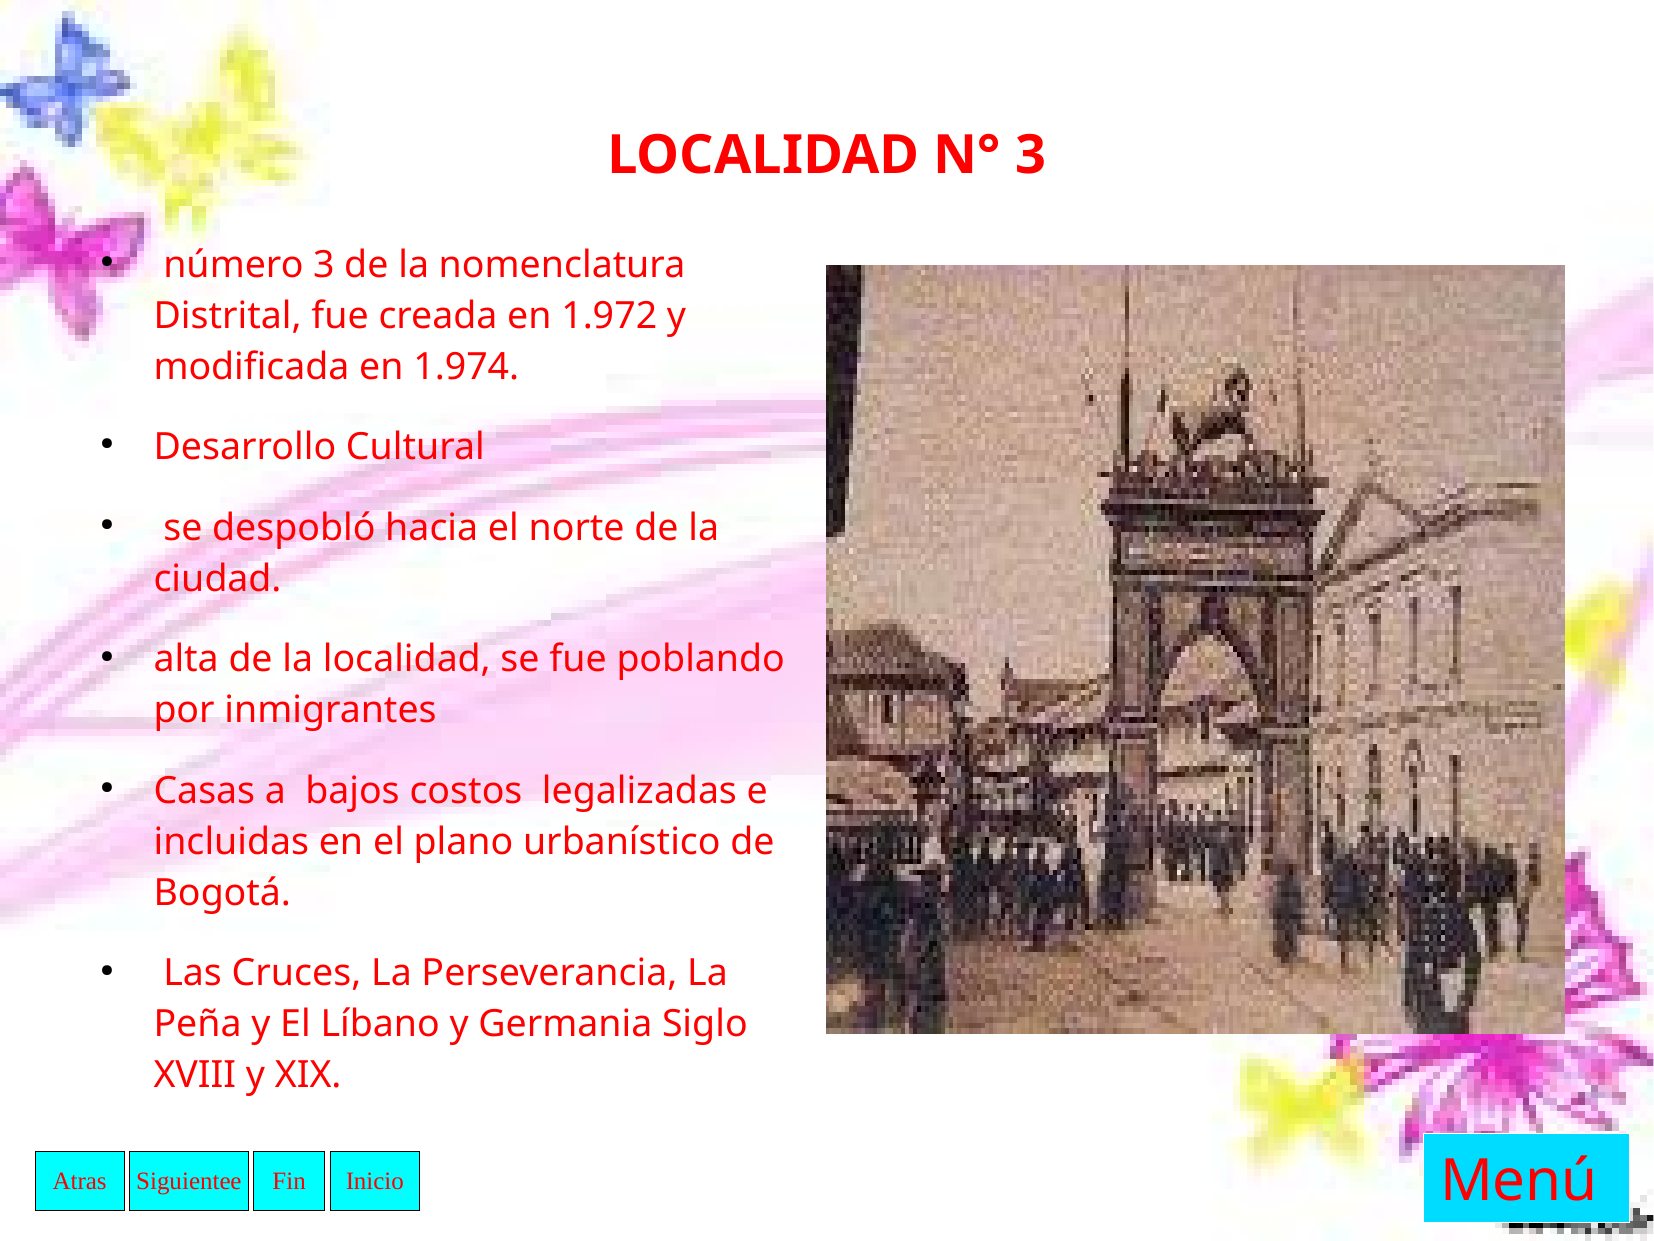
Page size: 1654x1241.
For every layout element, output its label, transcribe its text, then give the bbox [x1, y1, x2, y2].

text_box Atras [35, 1151, 125, 1211]
text_box Siguientee [129, 1151, 249, 1211]
list número 3 de la nomenclatura Distrital, fue creada en 1.972 y modificada en 1.974. Desarrollo Cultural se despobló hacia el norte de la ciudad. alta de la localidad, se fue poblando por inmigrantes Casas a bajos costos legalizadas e incluidas en el plano urbanístico de Bogotá. Las Cruces, La Perseverancia, La Peña y El Líbano y Germania Siglo XVIII y XIX. [82, 237, 809, 1120]
title LOCALIDAD N° 3 [82, 49, 1571, 257]
text_box Inicio [330, 1151, 420, 1211]
picture [0, 0, 1654, 1241]
text_box Menú [1423, 1133, 1630, 1223]
text_box Fin [253, 1151, 325, 1211]
